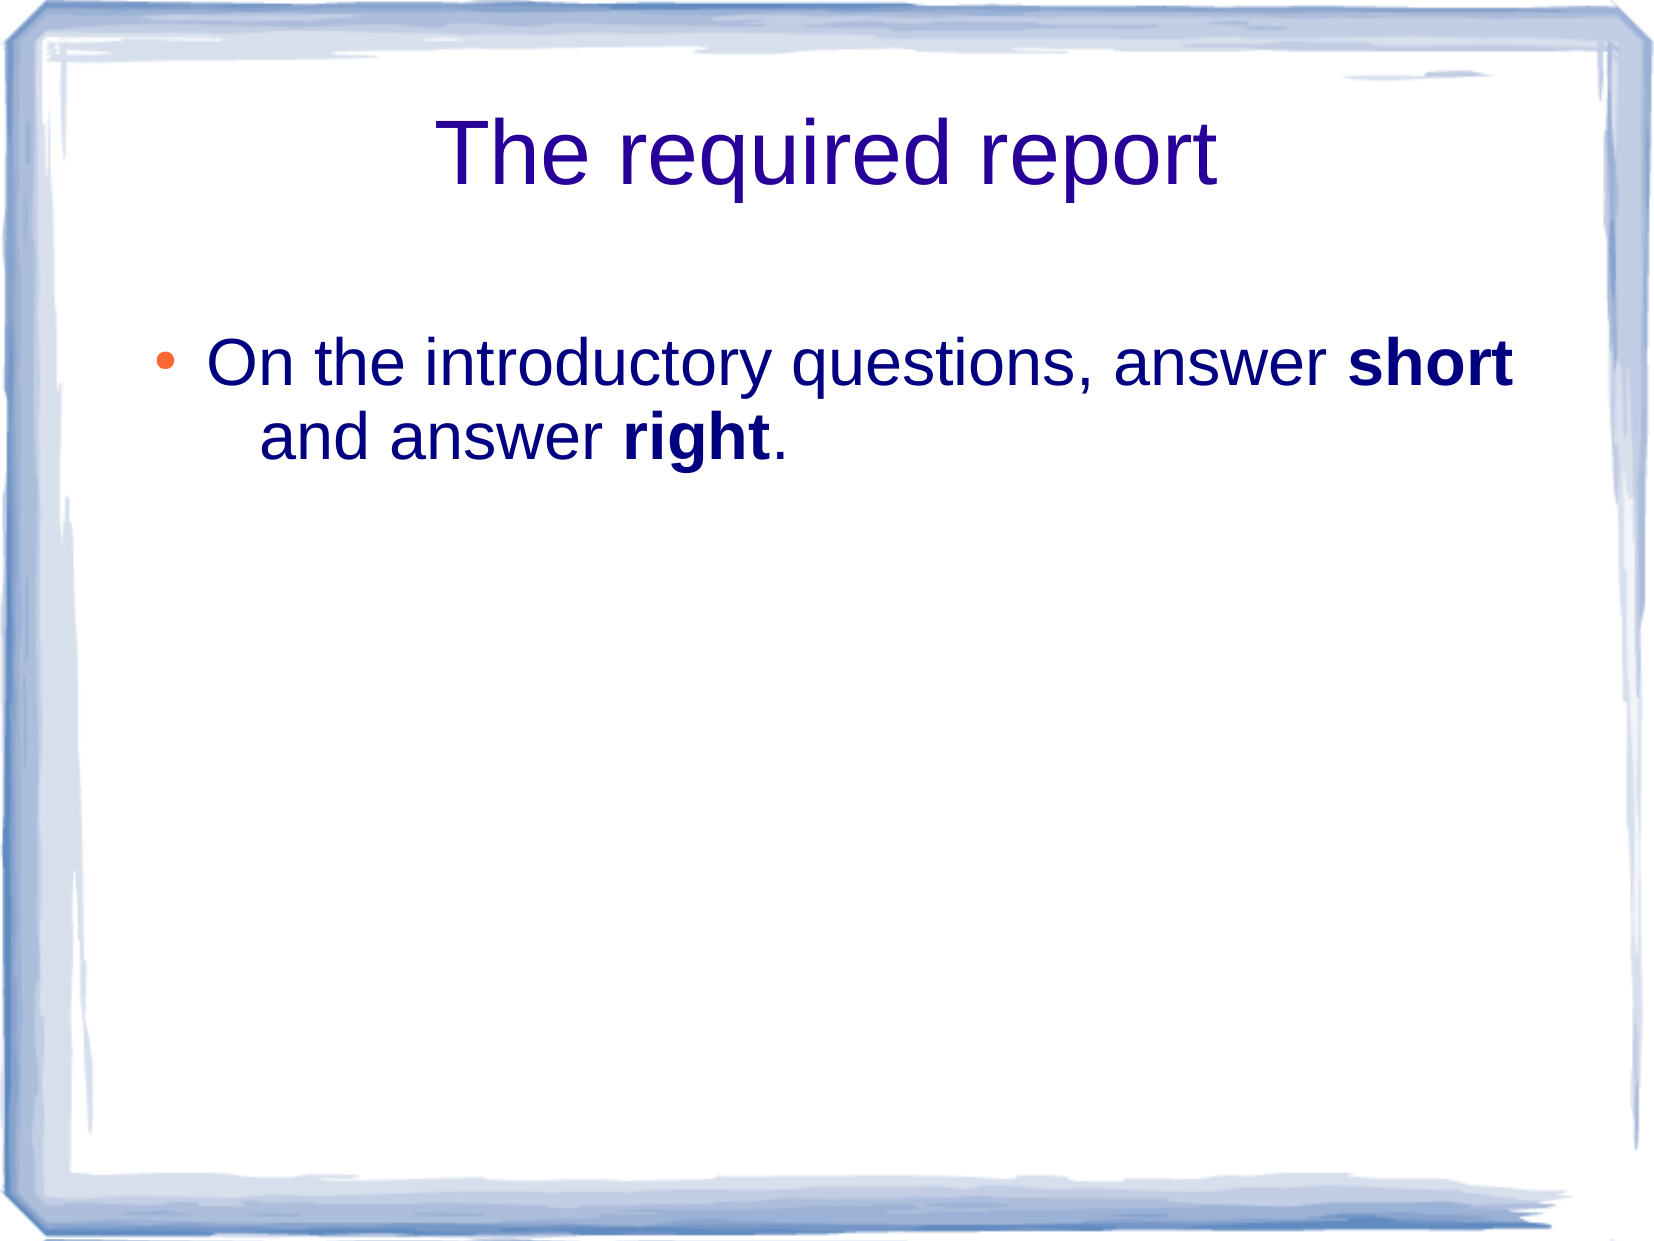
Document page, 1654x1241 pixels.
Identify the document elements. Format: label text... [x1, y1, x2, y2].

title The required report [82, 56, 1571, 250]
list On the introductory questions, answer short and answer right. [118, 324, 1571, 990]
picture [0, 0, 1654, 1241]
